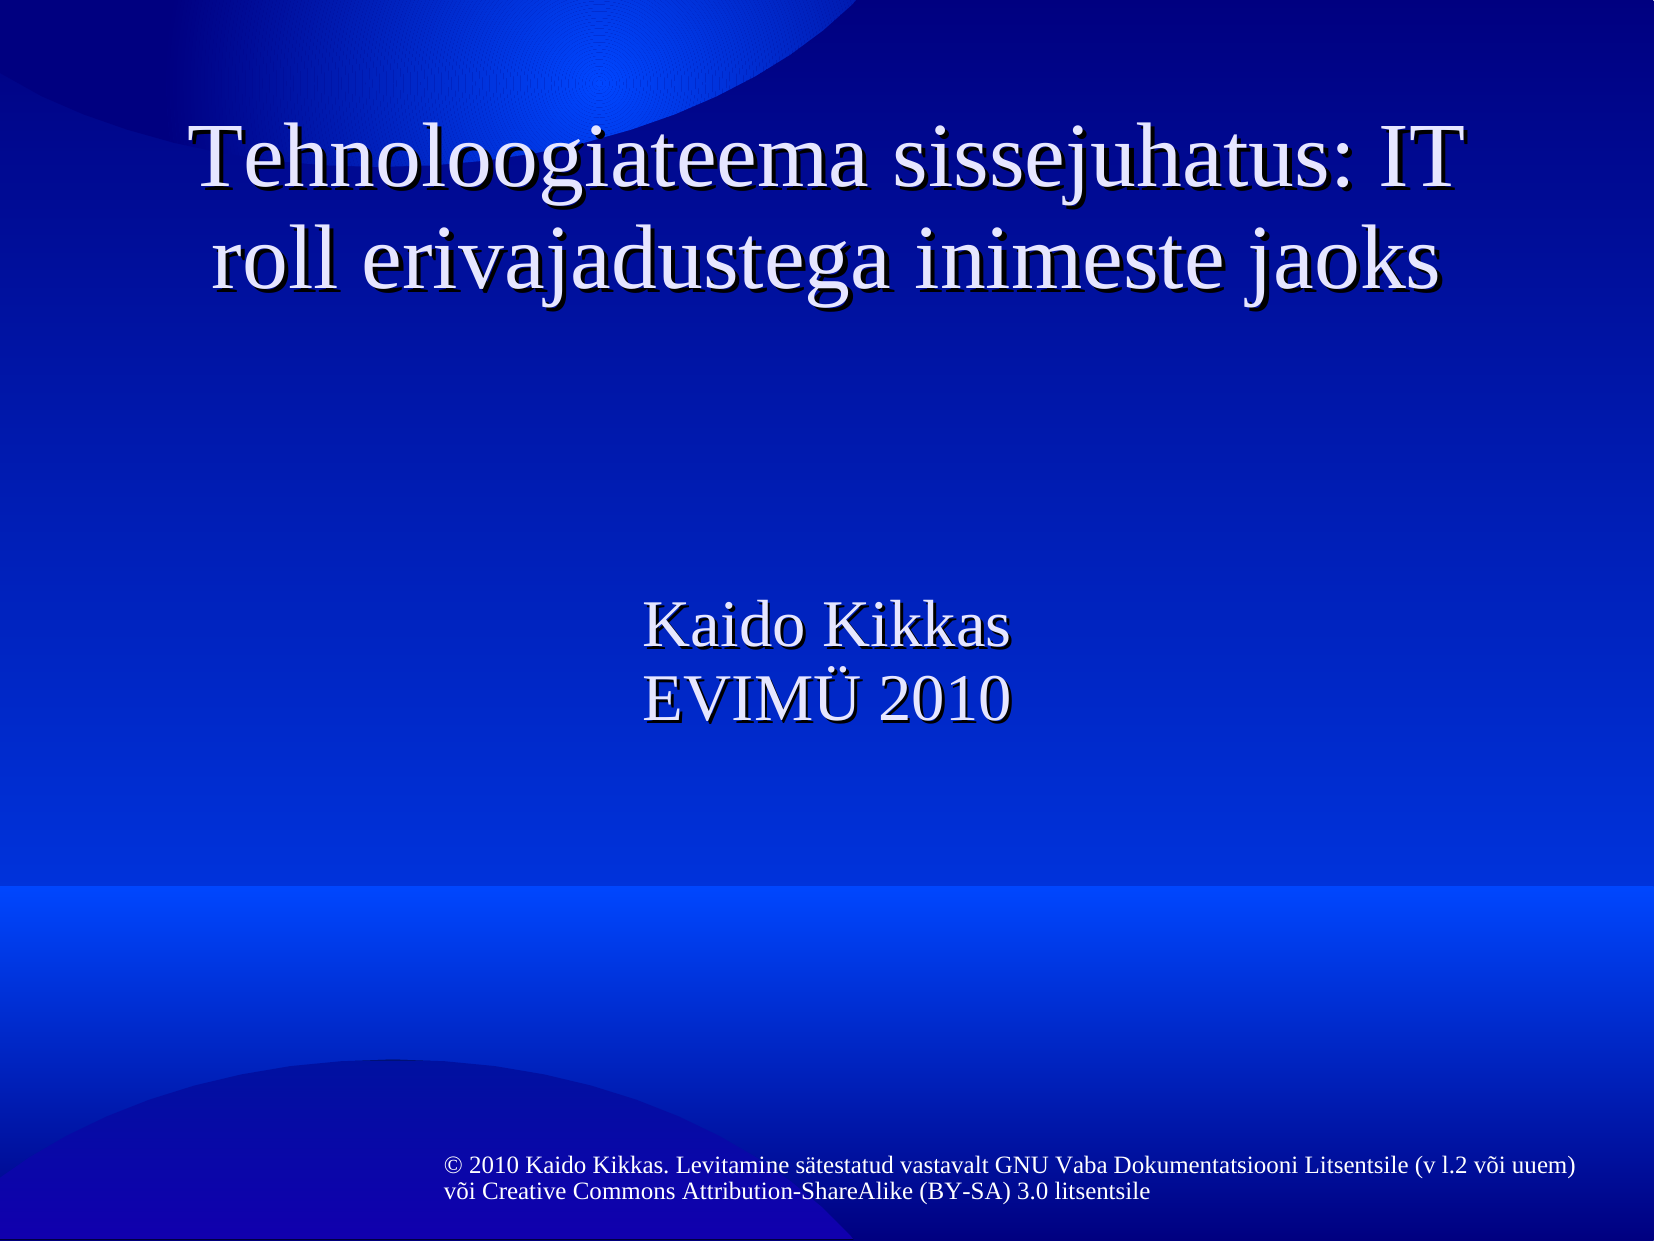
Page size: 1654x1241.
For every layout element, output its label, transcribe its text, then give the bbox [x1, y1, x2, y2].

subtitle Kaido Kikkas EVIMÜ 2010 [121, 344, 1534, 1127]
title Tehnoloogiateema sissejuhatus: IT roll erivajadustega inimeste jaoks [121, 102, 1534, 311]
text_box © 2010 Kaido Kikkas. Levitamine sätestatud vastavalt GNU Vaba Dokumentatsiooni Litsentsile (v l.2 või uuem) või Creative Commons Attribution-ShareAlike (BY-SA) 3.0 litsentsile‏ [443, 1153, 1595, 1182]
